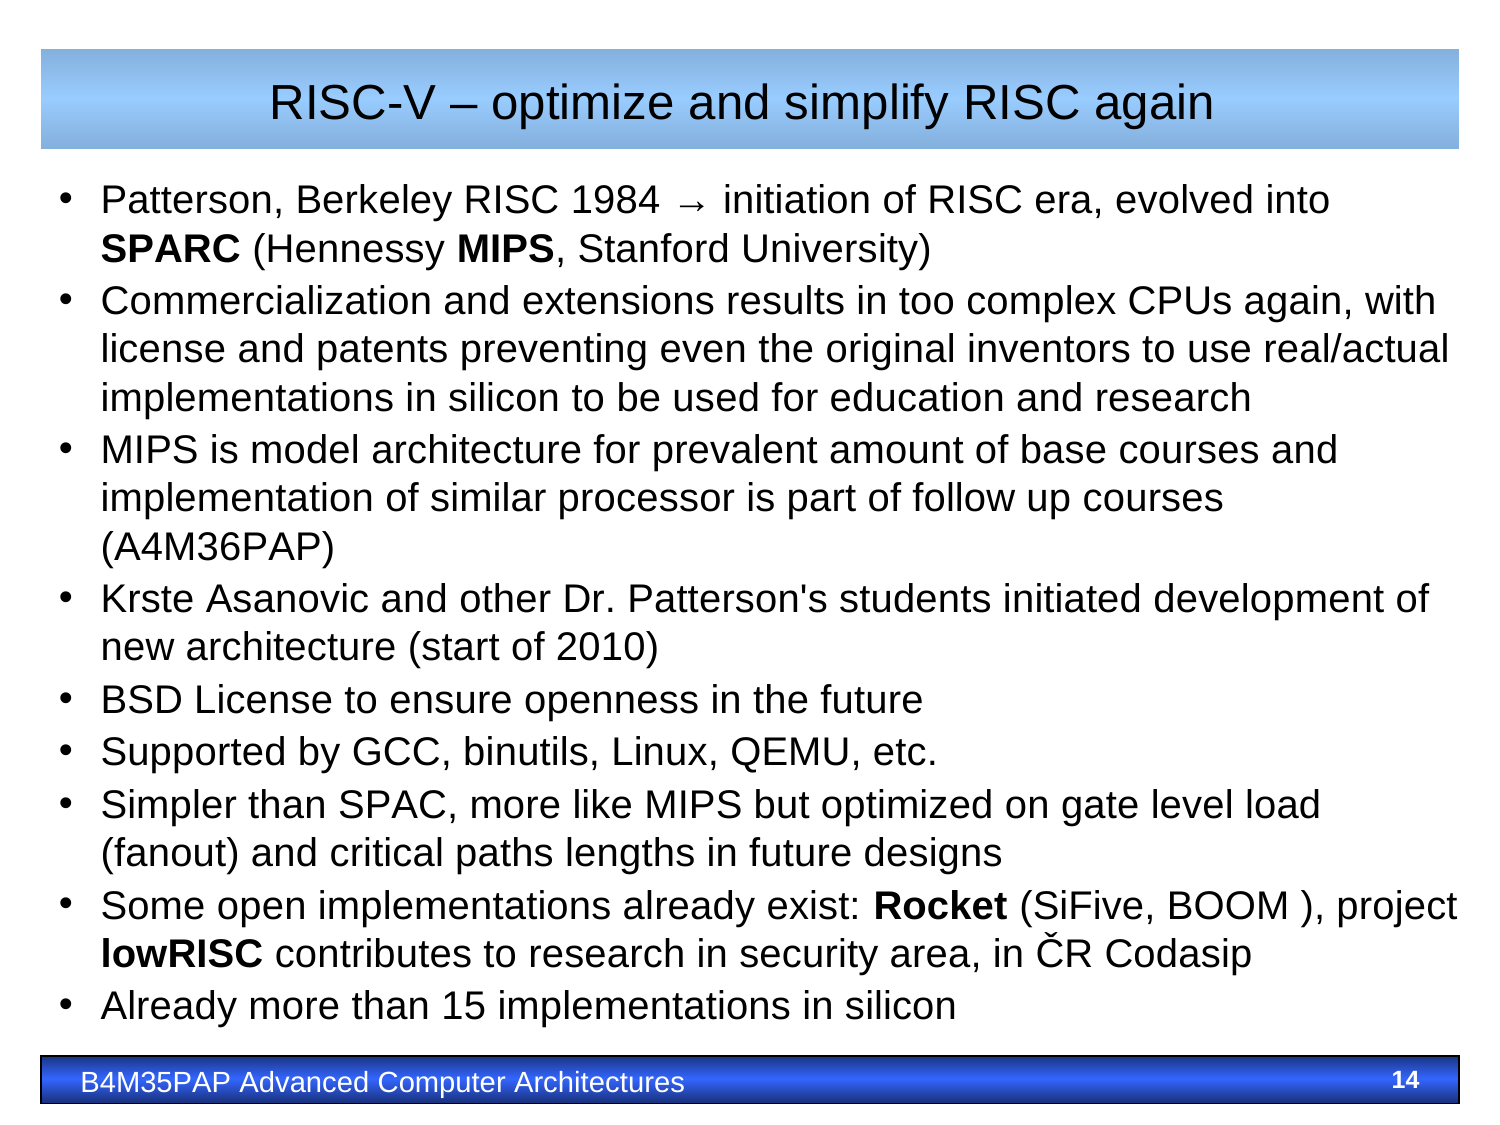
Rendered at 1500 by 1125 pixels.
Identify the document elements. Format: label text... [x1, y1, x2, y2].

title RISC-V – optimize and simplify RISC again [41, 49, 1459, 149]
list Patterson, Berkeley RISC 1984 → initiation of RISC era, evolved into SPARC (Hennessy MIPS, Stanford University) Commercialization and extensions results in too complex CPUs again, with license and patents preventing even the original inventors to use real/actual implementations in silicon to be used for education and research MIPS is model architecture for prevalent amount of base courses and implementation of similar processor is part of follow up courses (A4M36PAP) Krste Asanovic and other Dr. Patterson's students initiated development of new architecture (start of 2010) BSD License to ensure openness in the future Supported by GCC, binutils, Linux, QEMU, etc. Simpler than SPAC, more like MIPS but optimized on gate level load (fanout) and critical paths lengths in future designs Some open implementations already exist: Rocket (SiFive, BOOM ), project lowRISC contributes to research in security area, in ČR Codasip Already more than 15 implementations in silicon [44, 166, 1475, 1075]
